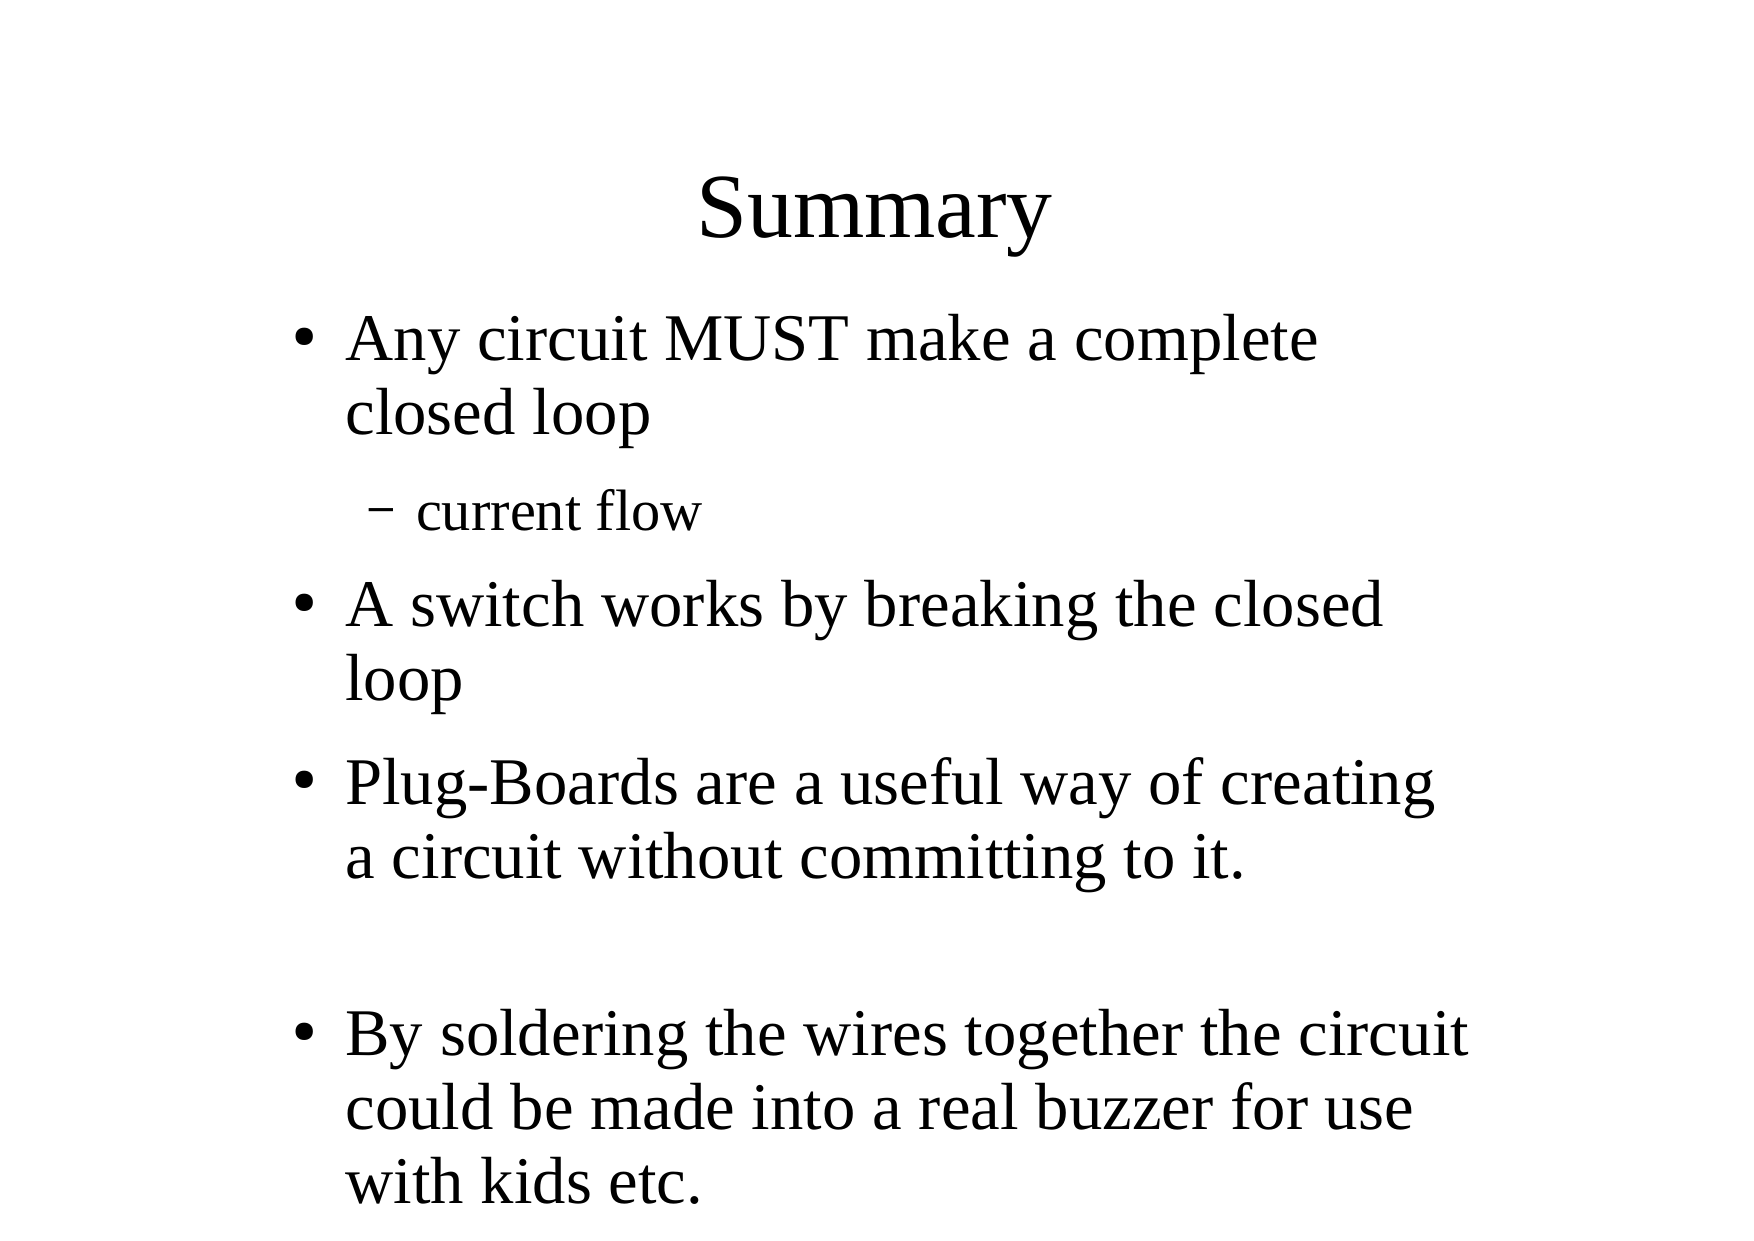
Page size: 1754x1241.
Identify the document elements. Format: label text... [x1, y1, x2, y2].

title Summary [274, 102, 1475, 301]
list Any circuit MUST make a complete closed loop current flow A switch works by breaking the closed loop Plug-Boards are a useful way of creating a circuit without committing to it. By soldering the wires together the circuit could be made into a real buzzer for use with kids etc. [274, 301, 1475, 1226]
